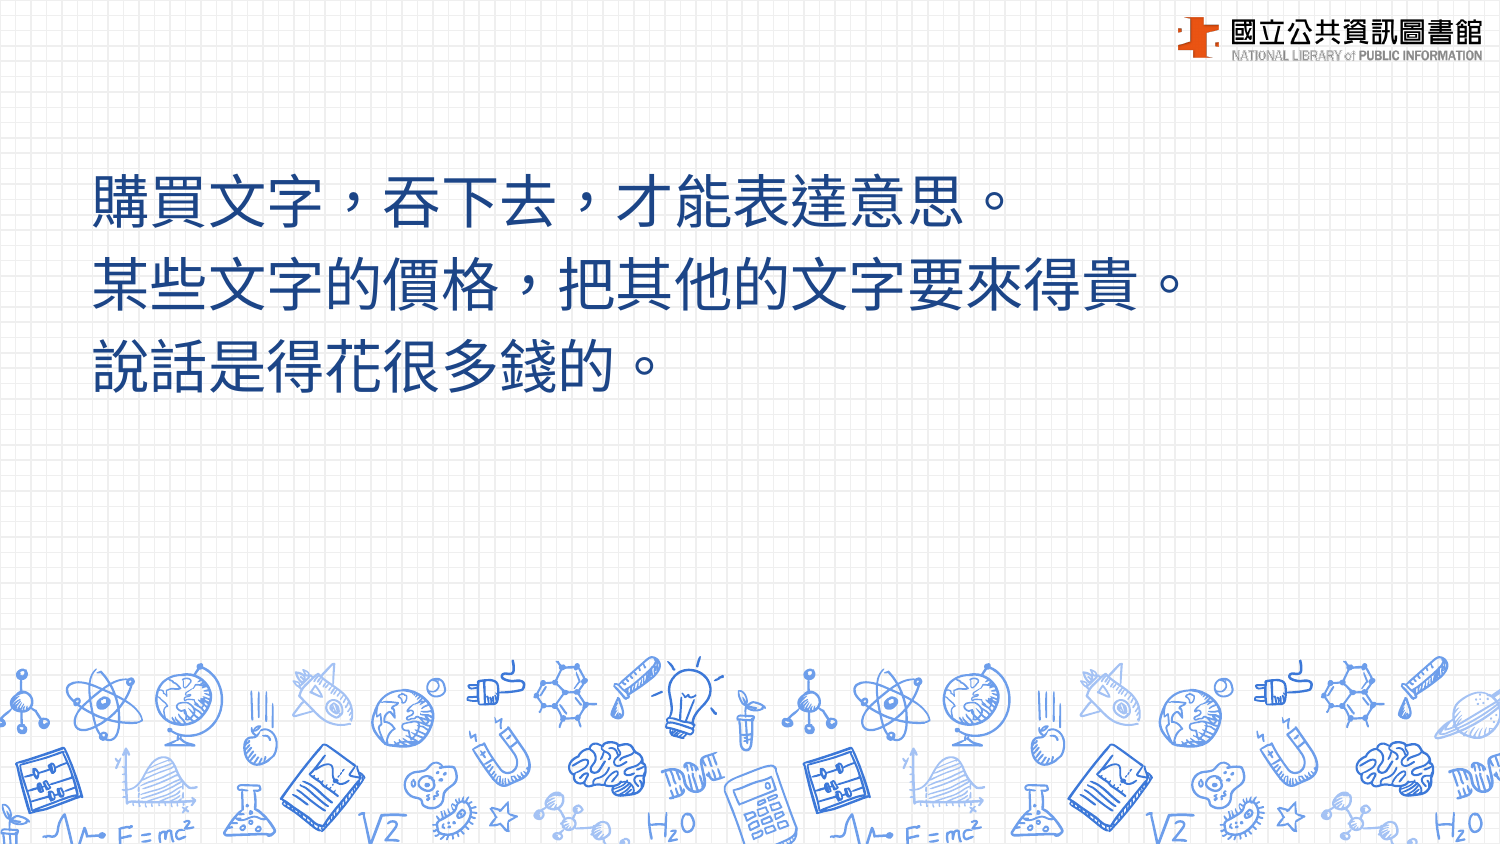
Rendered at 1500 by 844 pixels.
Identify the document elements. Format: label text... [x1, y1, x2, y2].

subtitle 購買文字，吞下去，才能表達意思。 某些文字的價格，把其他的文字要來得貴。 說話是得花很多錢的。 [76, 150, 1447, 279]
